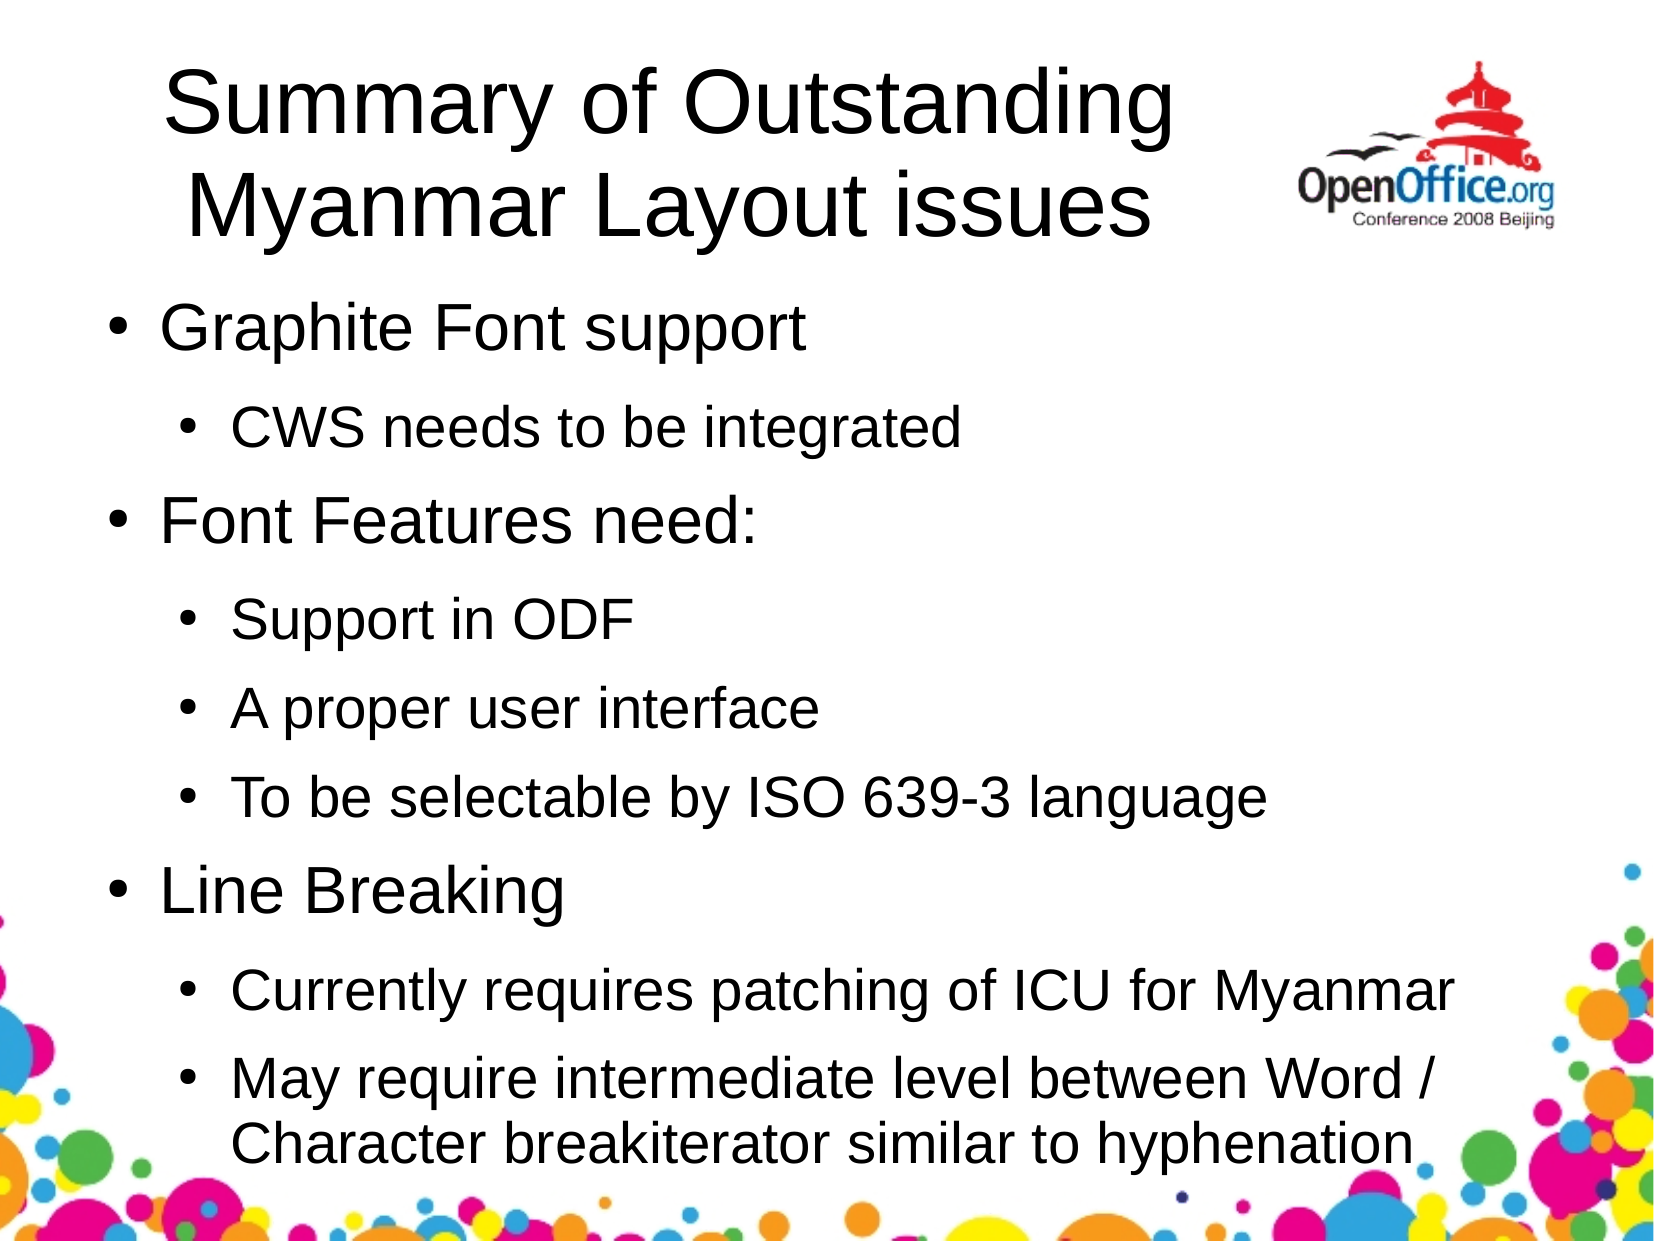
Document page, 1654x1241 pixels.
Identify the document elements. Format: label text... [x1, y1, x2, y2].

list Graphite Font support CWS needs to be integrated Font Features need: Support in ODF A proper user interface To be selectable by ISO 639-3 language Line Breaking Currently requires patching of ICU for Myanmar May require intermediate level between Word / Character breakiterator similar to hyphenation [88, 290, 1577, 1177]
picture [0, 810, 1654, 1241]
title Summary of Outstanding Myanmar Layout issues [82, 49, 1258, 257]
picture [1285, 51, 1569, 250]
